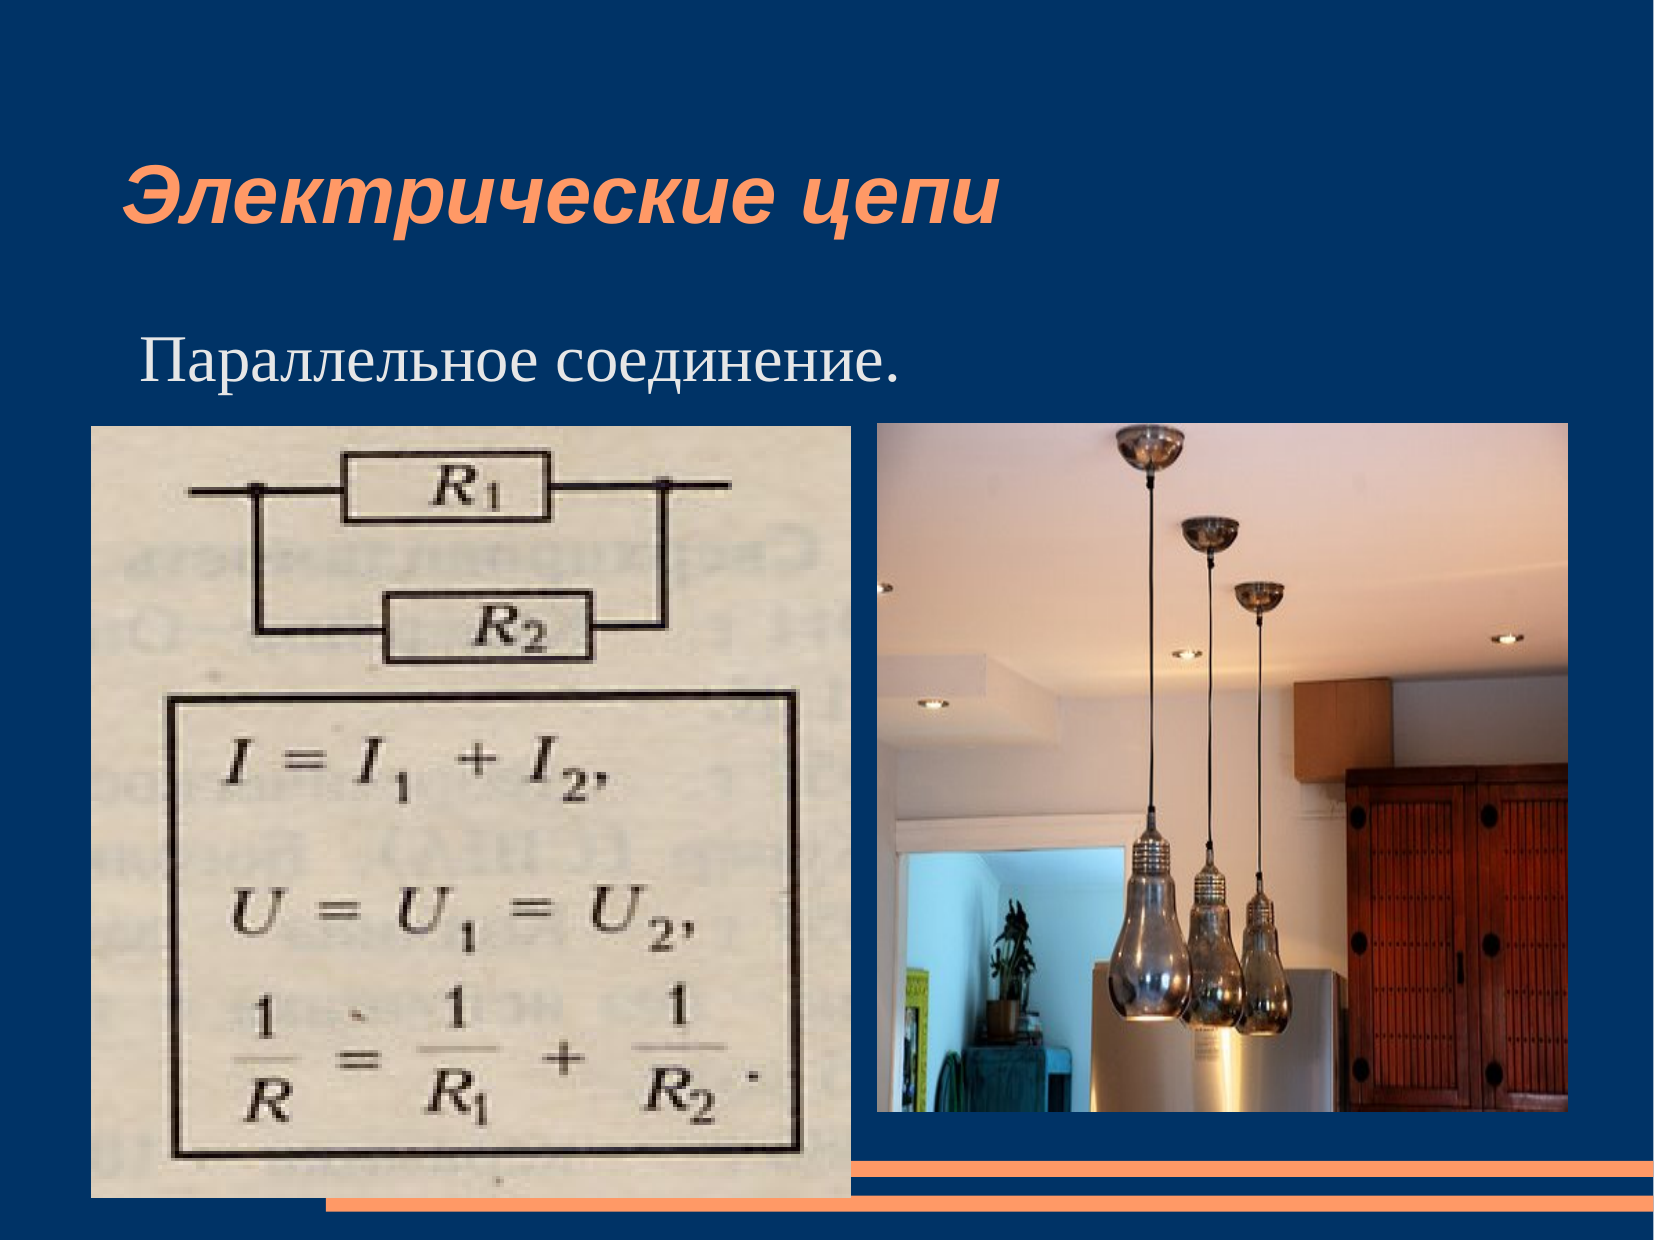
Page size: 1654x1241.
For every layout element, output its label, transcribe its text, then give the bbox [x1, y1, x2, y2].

picture [91, 426, 851, 1198]
picture [877, 423, 1568, 1112]
title Электрические цепи [121, 98, 1534, 291]
list Параллельное соединение. [121, 322, 1561, 1133]
